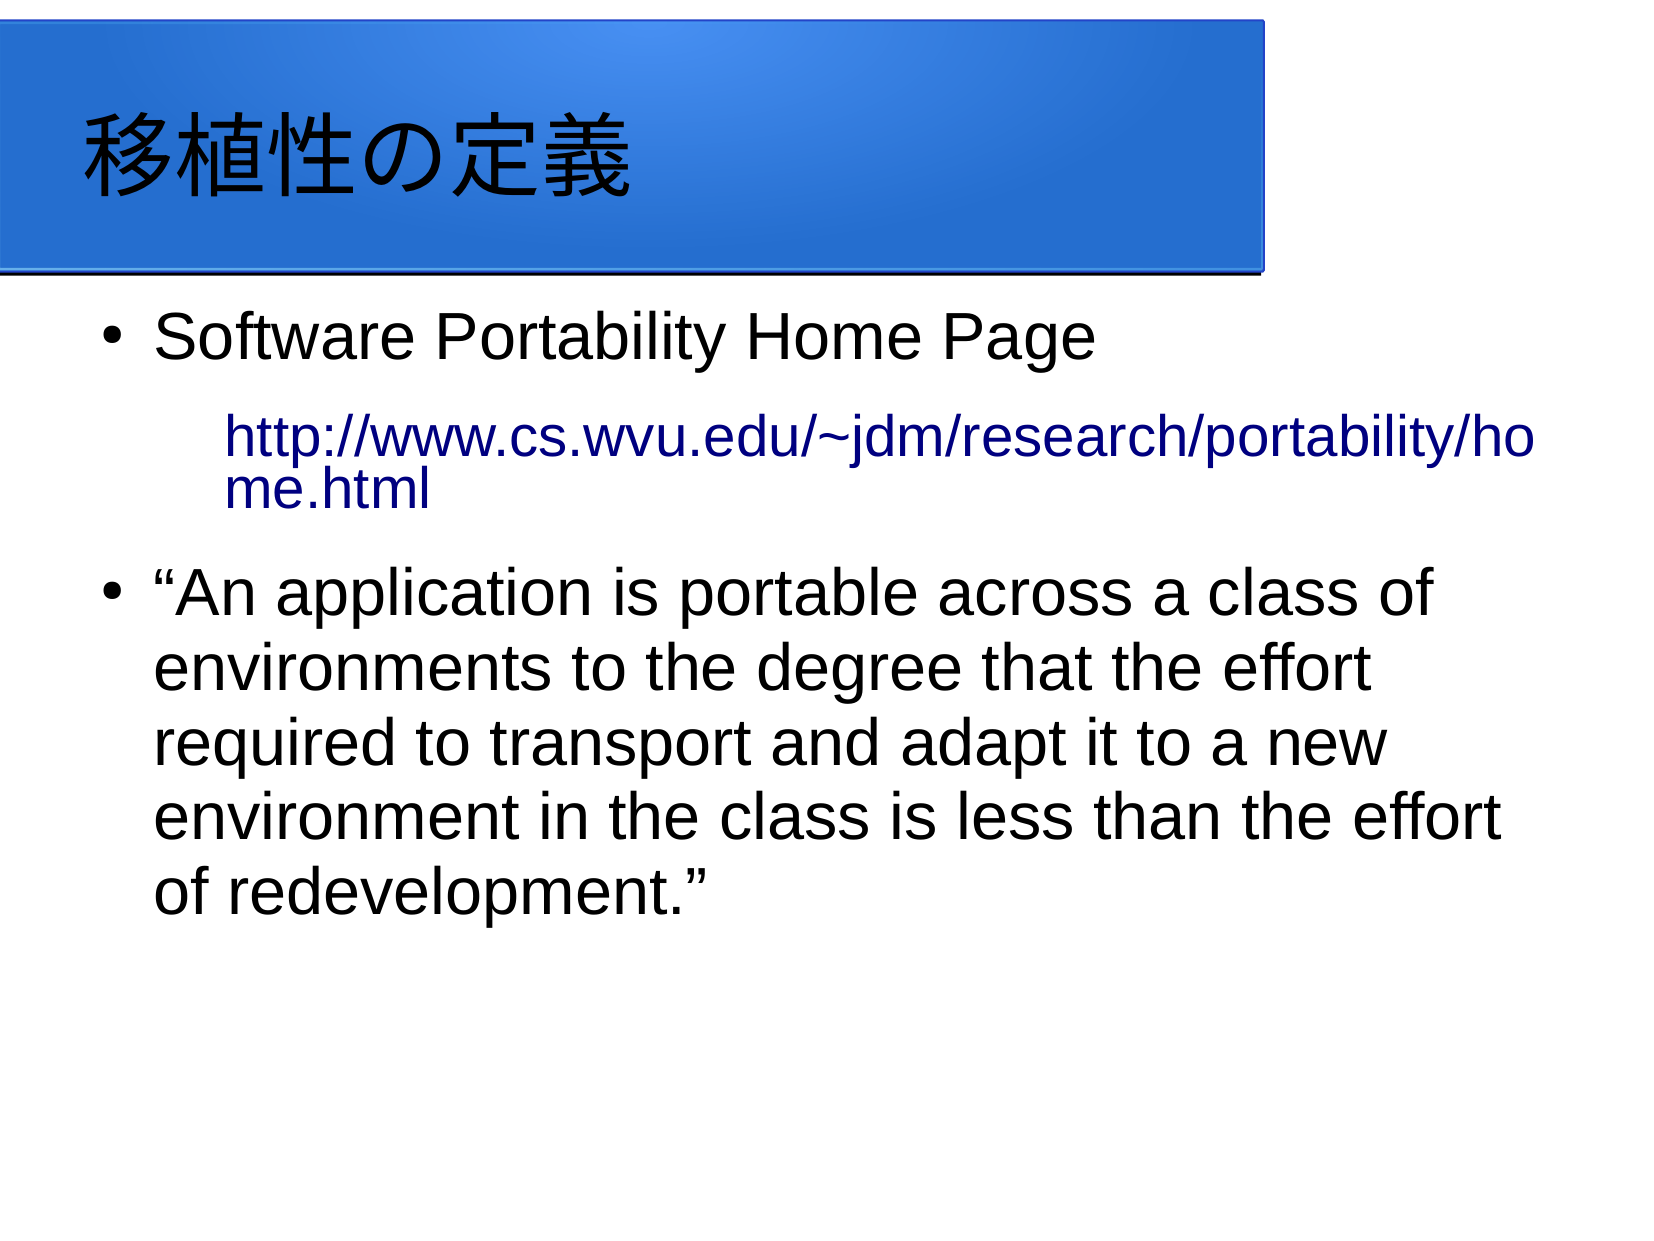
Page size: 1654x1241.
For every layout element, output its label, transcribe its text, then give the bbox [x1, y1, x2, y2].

list Software Portability Home Page http://www.cs.wvu.edu/~jdm/research/portability/home.html “An application is portable across a class of environments to the degree that the effort required to transport and adapt it to a new environment in the class is less than the effort of redevelopment.” [82, 299, 1571, 1019]
title 移植性の定義 [82, 47, 1235, 252]
